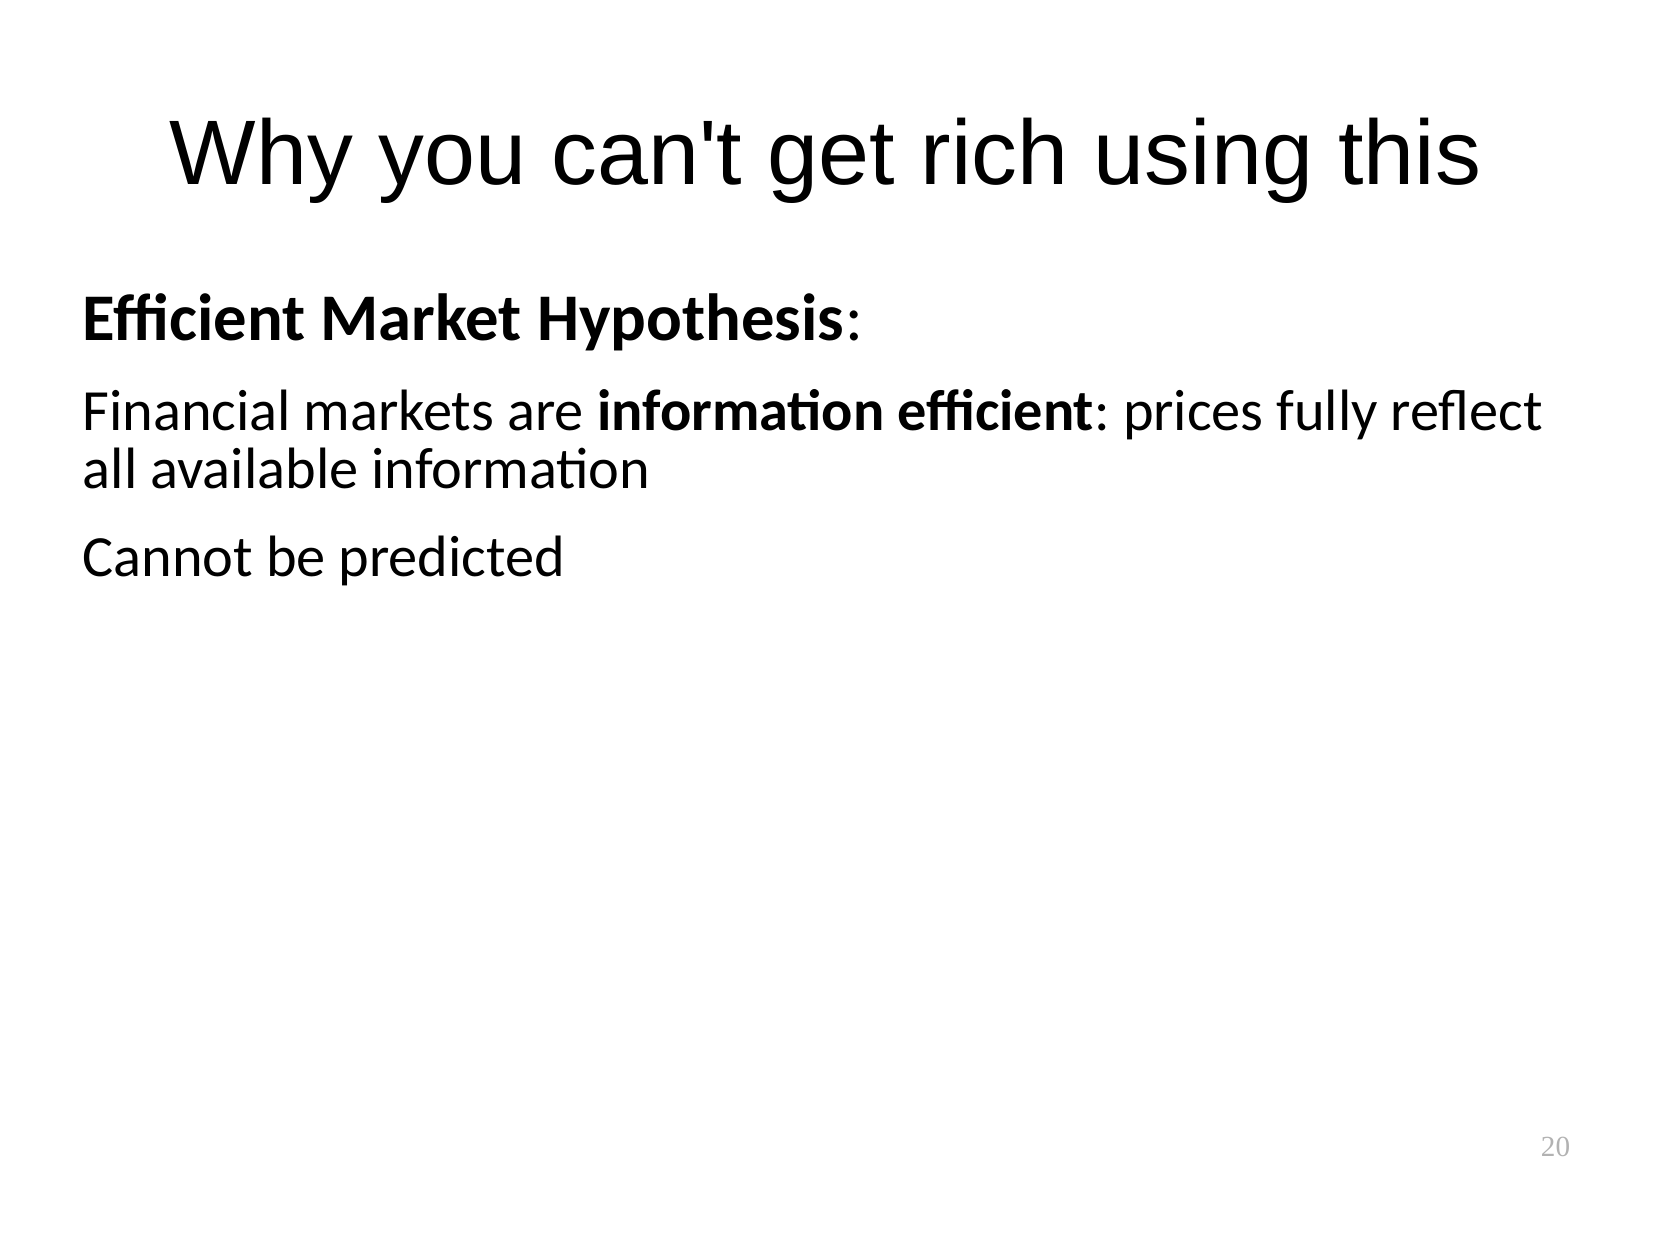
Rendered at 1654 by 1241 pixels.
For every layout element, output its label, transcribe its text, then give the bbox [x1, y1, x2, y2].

list Efficient Market Hypothesis: Financial markets are information efficient: prices fully reflect all available information Cannot be predicted [82, 290, 1571, 1010]
title Why you can't get rich using this [82, 49, 1571, 257]
